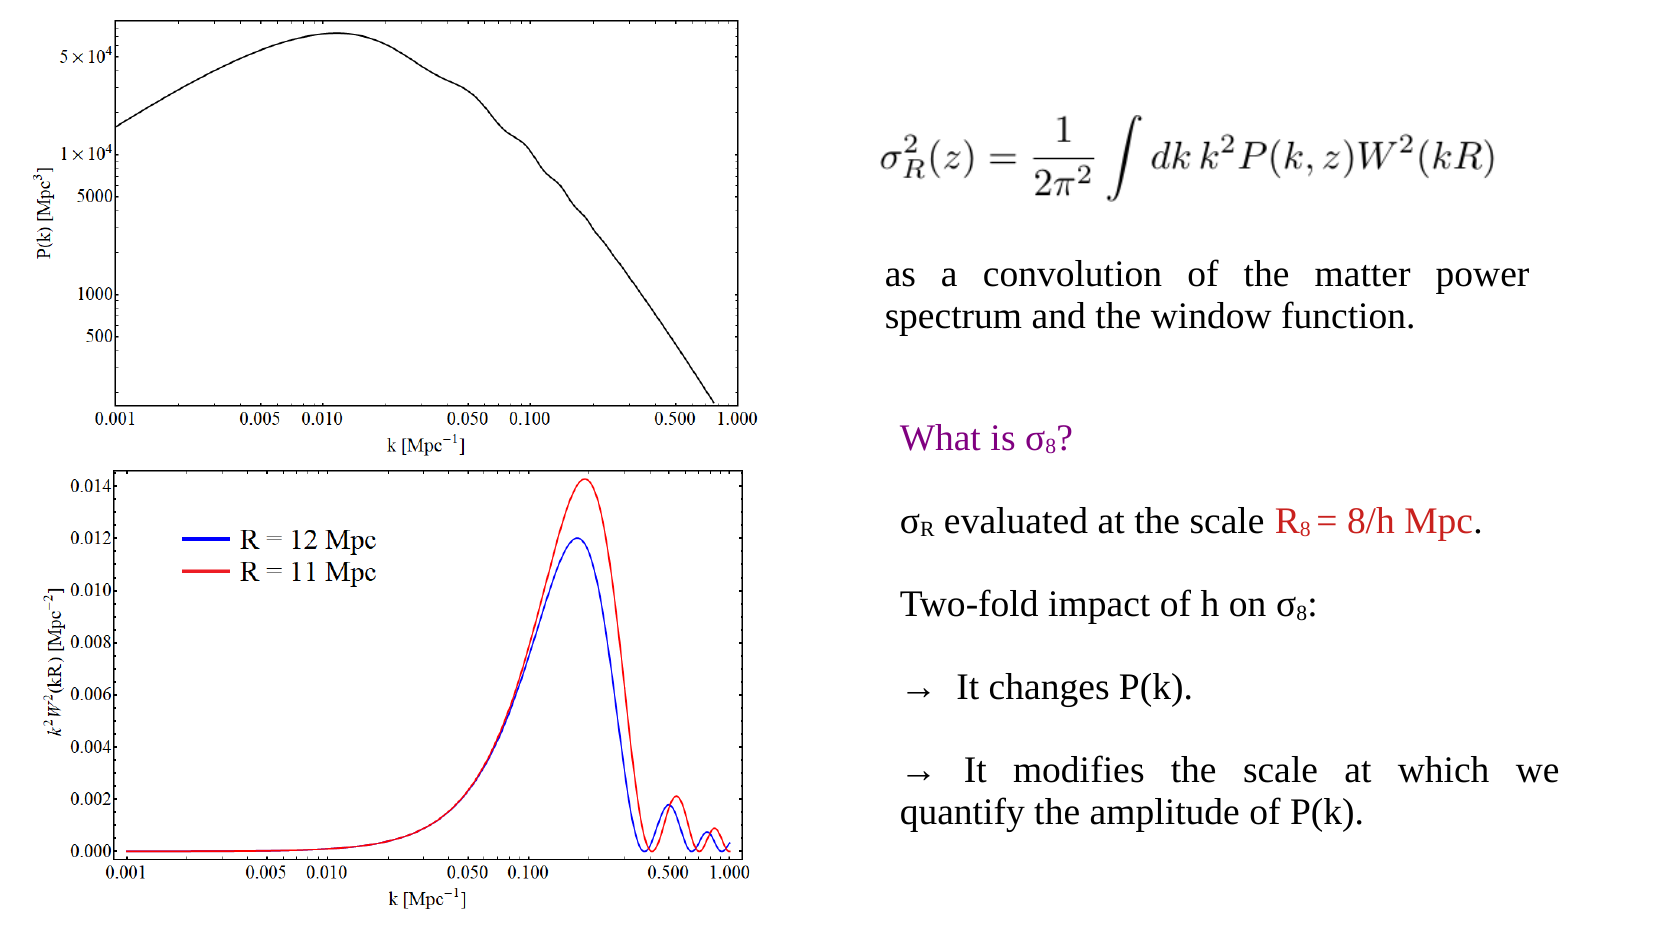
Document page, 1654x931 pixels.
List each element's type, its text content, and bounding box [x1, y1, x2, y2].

text_box What is σ8? σR evaluated at the scale R8 = 8/h Mpc. Two-fold impact of h on σ8: → It changes P(k). → It modifies the scale at which we quantify the amplitude of P(k). [885, 410, 1576, 841]
picture [17, 0, 781, 931]
text_box as a convolution of the matter power spectrum and the window function. [870, 246, 1546, 511]
picture [863, 106, 1501, 211]
